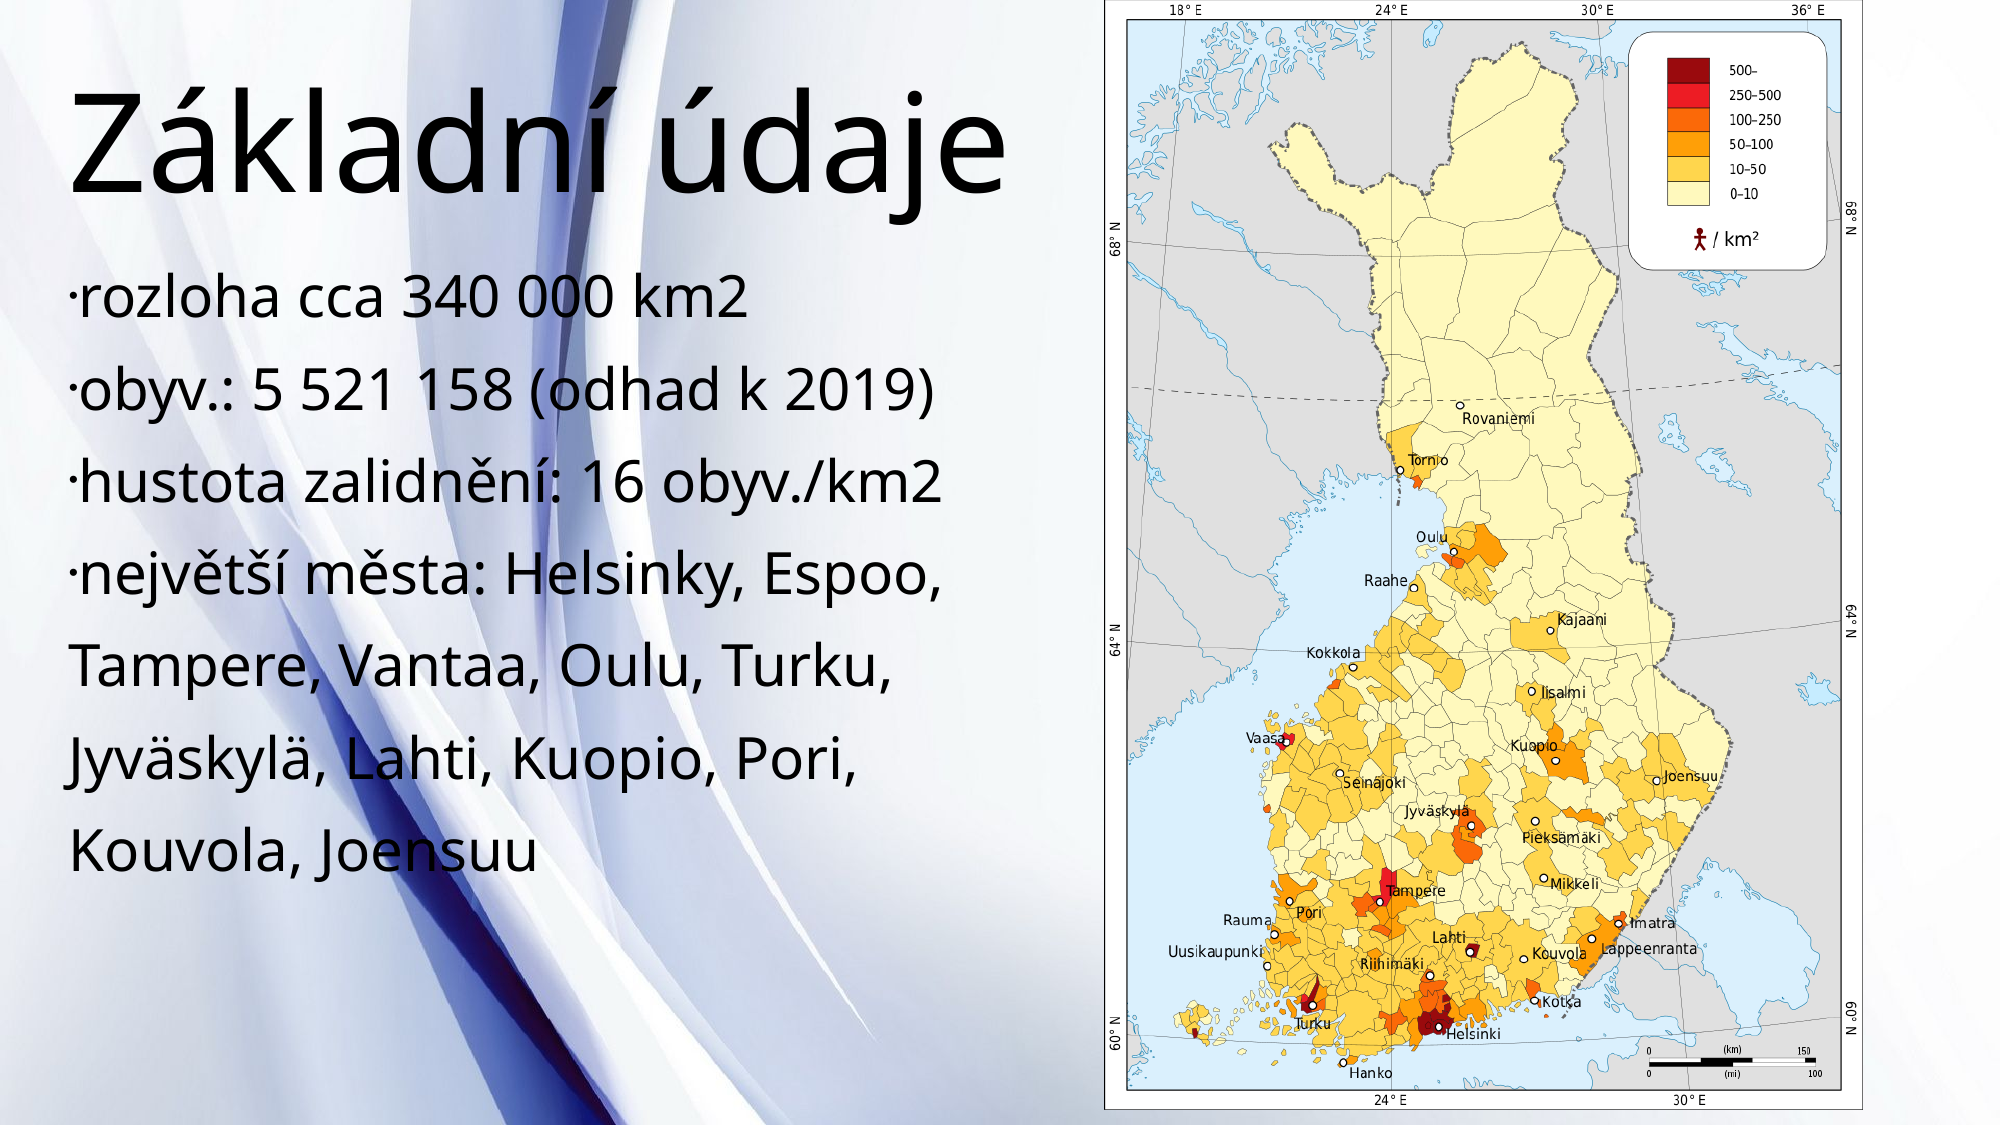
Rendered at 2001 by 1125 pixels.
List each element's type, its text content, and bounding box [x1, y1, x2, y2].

list rozloha cca 340 000 km2 obyv.: 5 521 158 (odhad k 2019) hustota zalidnění: 16 obyv./km2 největší města: Helsinky, Espoo, Tampere, Vantaa, Oulu, Turku, Jyväskylä, Lahti, Kuopio, Pori, Kouvola, Joensuu [54, 259, 1104, 974]
title Základní údaje [54, 66, 1104, 259]
picture [0, 0, 2000, 1125]
